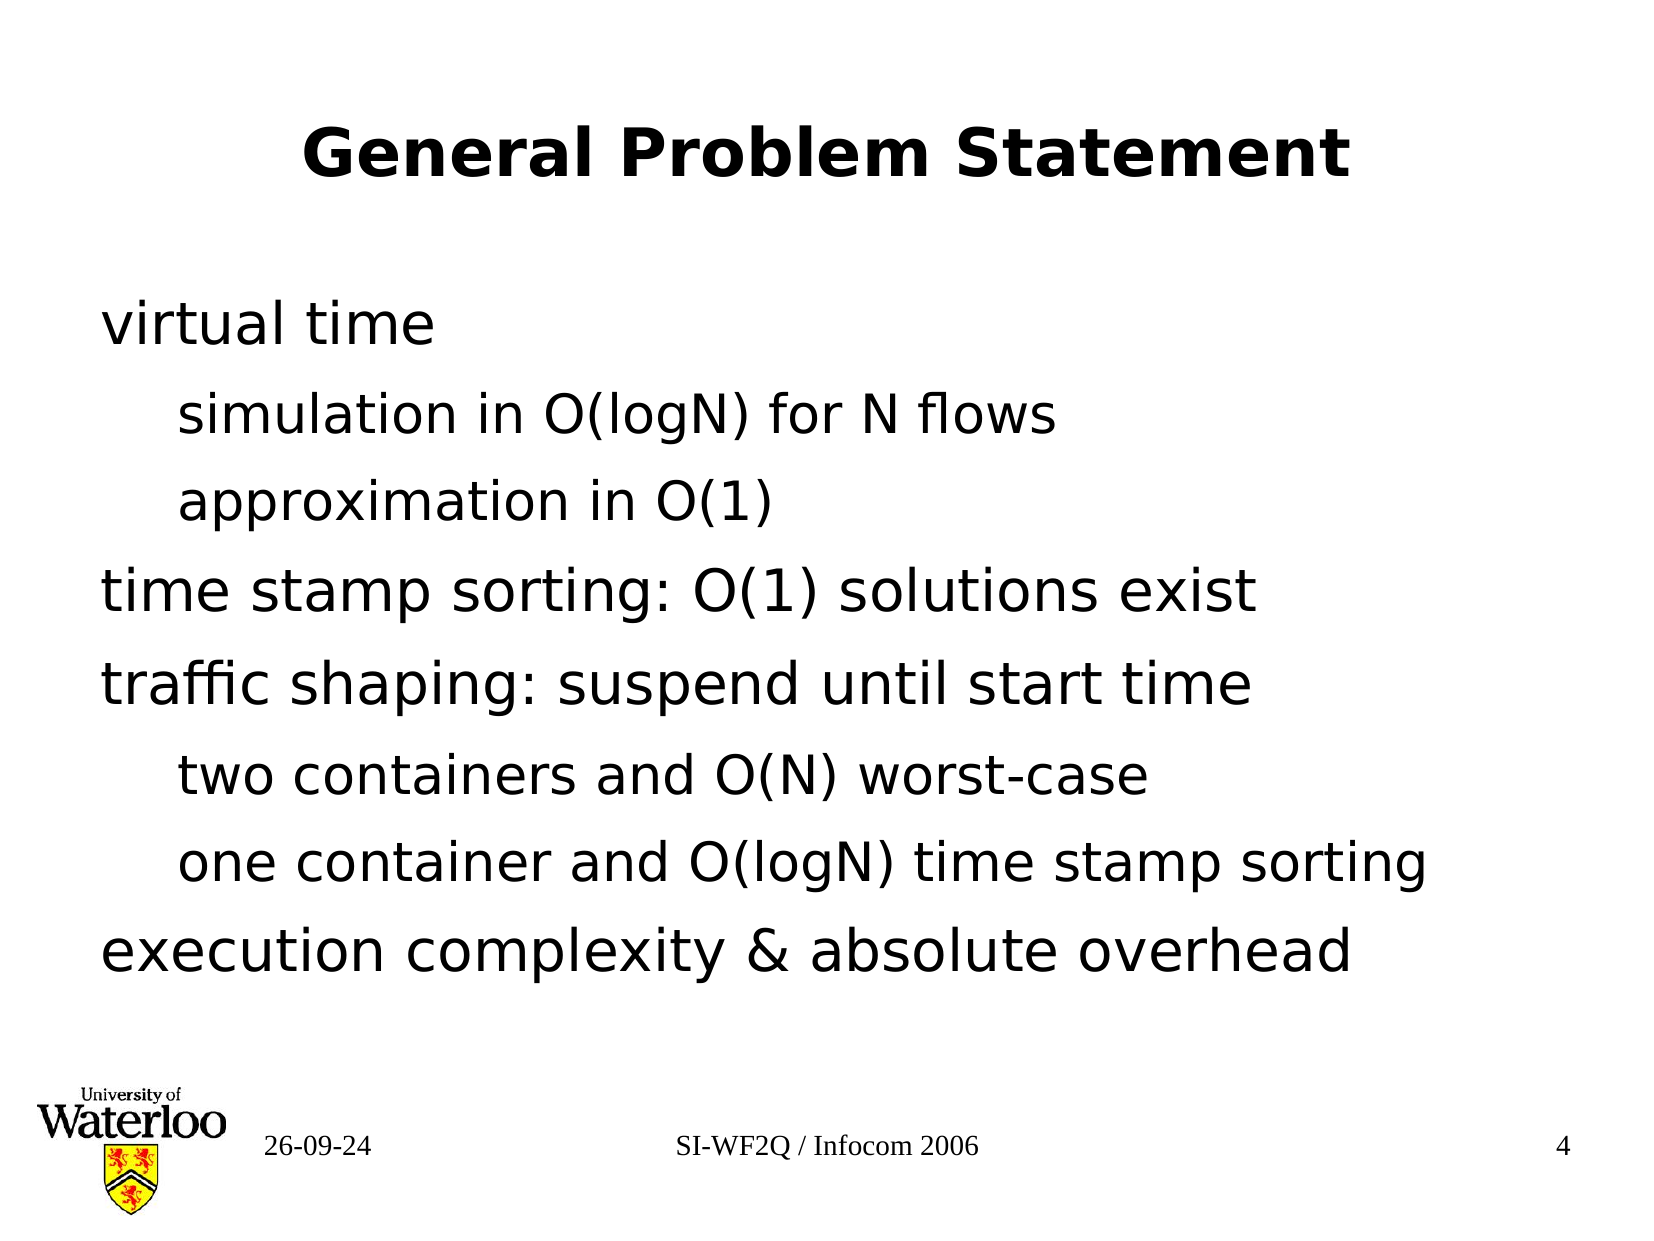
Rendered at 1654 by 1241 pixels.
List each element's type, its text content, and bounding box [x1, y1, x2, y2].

list virtual time simulation in O(logN) for N flows approximation in O(1) time stamp sorting: O(1) solutions exist traffic shaping: suspend until start time two containers and O(N) worst-case one container and O(logN) time stamp sorting execution complexity & absolute overhead [82, 290, 1571, 1109]
title General Problem Statement [82, 49, 1571, 257]
picture [37, 1087, 226, 1216]
